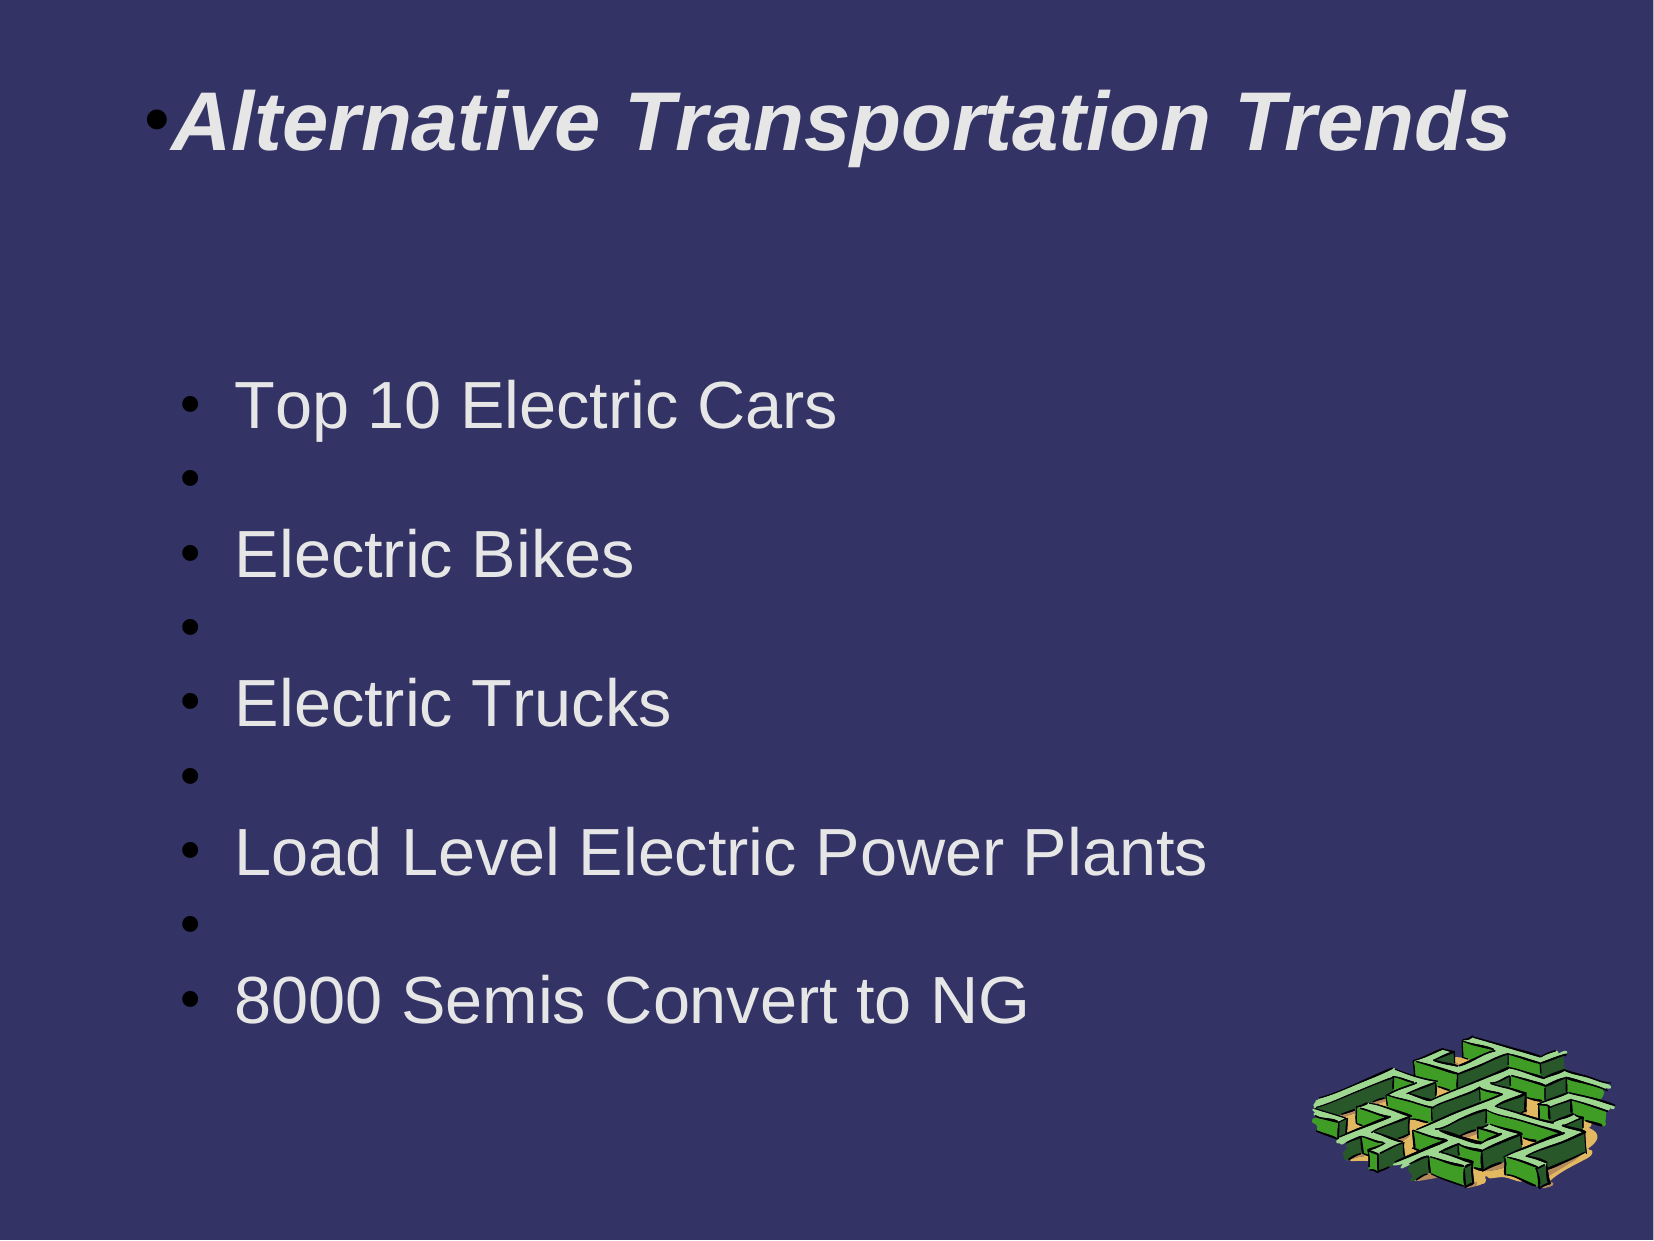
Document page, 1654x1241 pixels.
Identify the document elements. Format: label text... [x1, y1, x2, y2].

list Top 10 Electric Cars Electric Bikes Electric Trucks Load Level Electric Power Plants 8000 Semis Convert to NG [178, 364, 1570, 1136]
title Alternative Transportation Trends [121, 26, 1534, 219]
